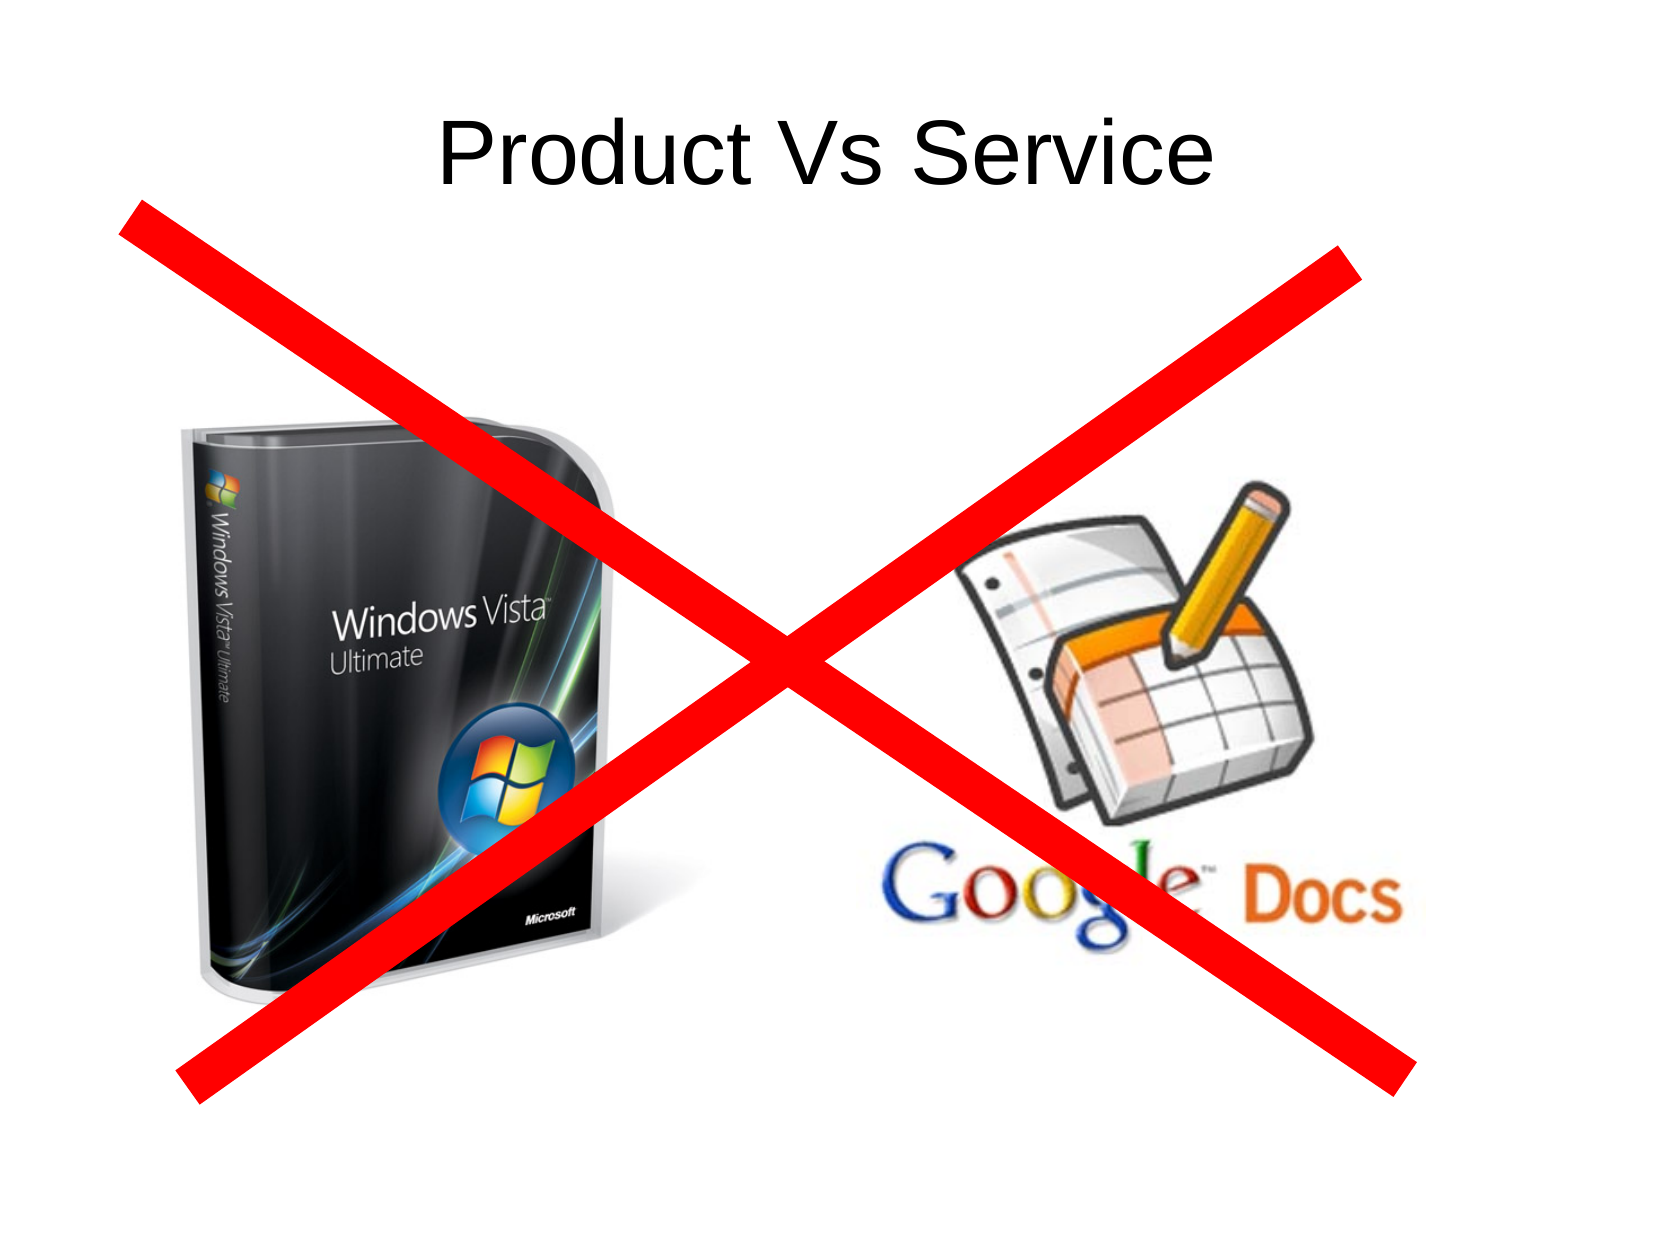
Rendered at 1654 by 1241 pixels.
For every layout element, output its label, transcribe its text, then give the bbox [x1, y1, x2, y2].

picture [856, 449, 1049, 586]
picture [856, 449, 1426, 987]
picture [856, 735, 1229, 987]
picture [440, 400, 725, 593]
picture [319, 733, 725, 1021]
picture [161, 400, 725, 1021]
title Product Vs Service [82, 49, 1571, 257]
